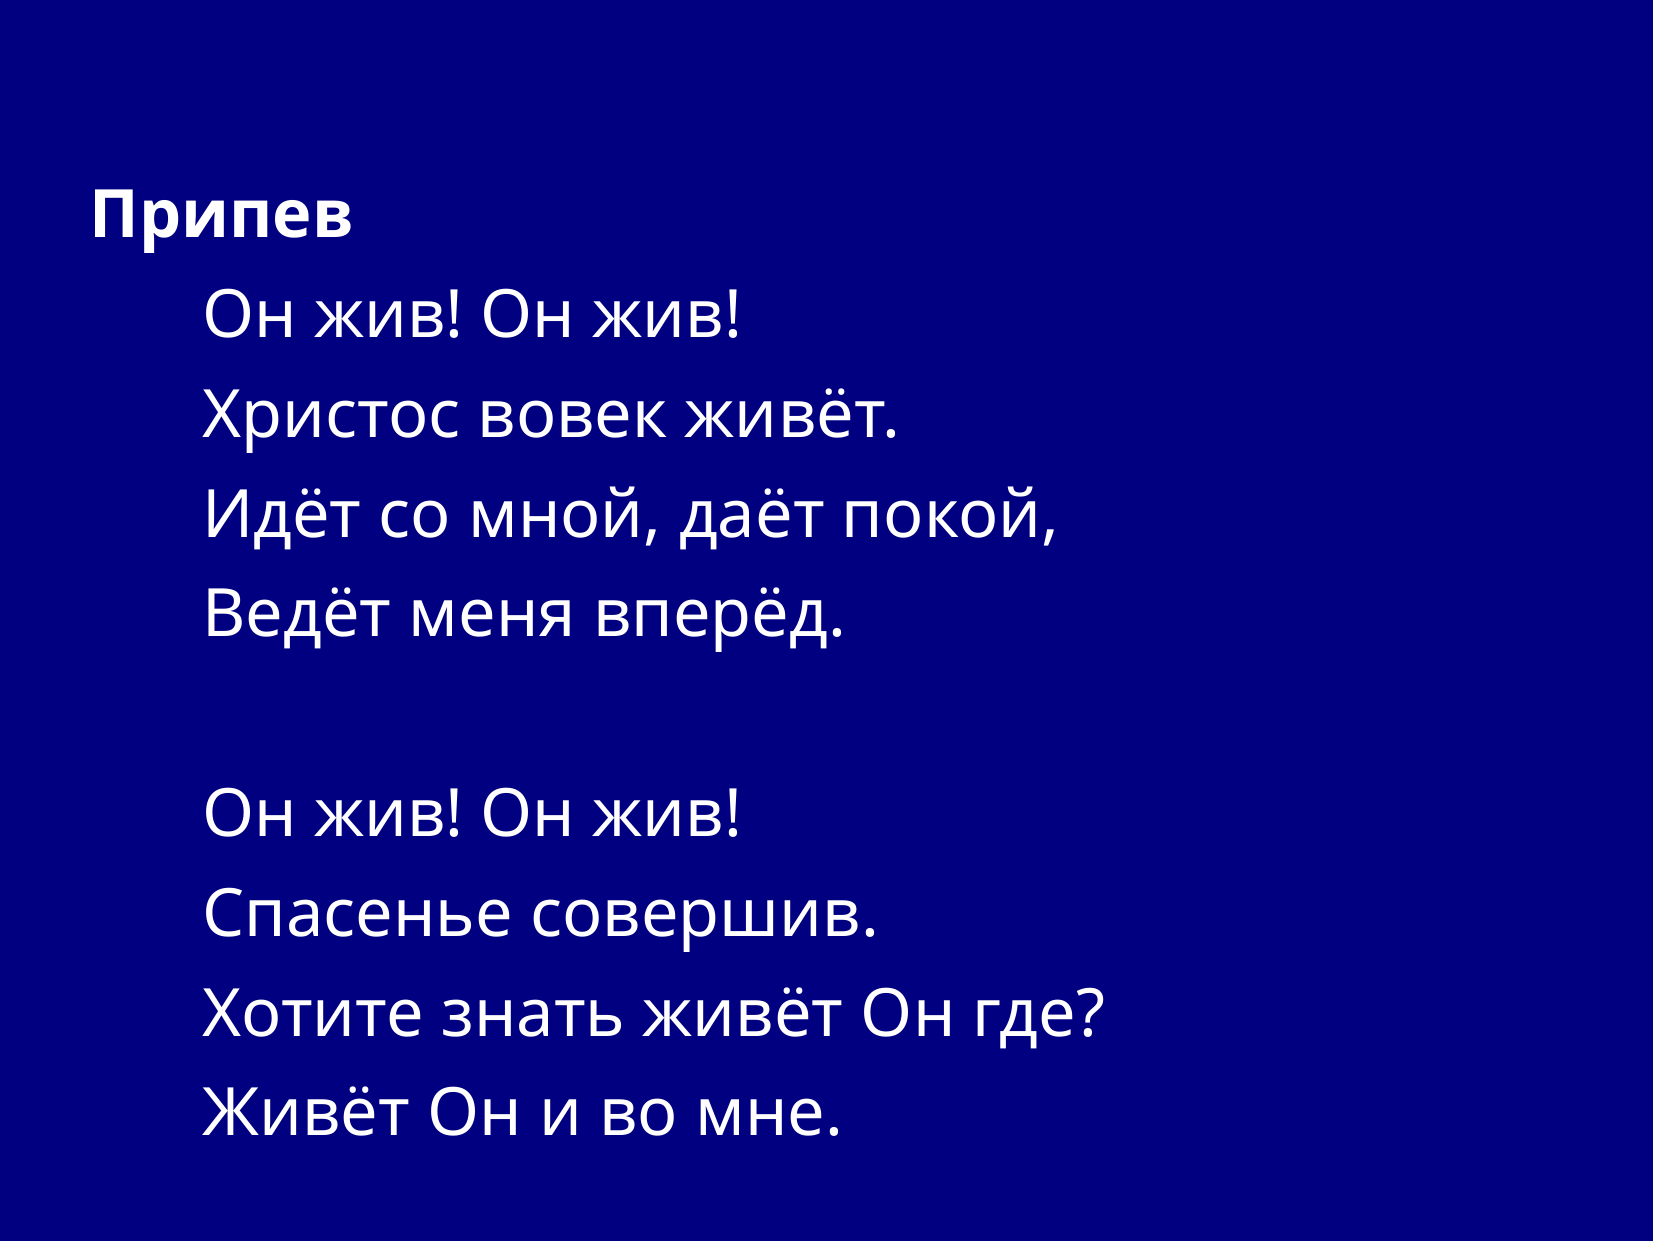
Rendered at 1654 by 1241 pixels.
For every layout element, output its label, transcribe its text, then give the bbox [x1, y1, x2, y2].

text_box Припев Он жив! Он жив! Христос вовек живёт. Идёт со мной, даёт покой, Ведёт меня вперёд. Он жив! Он жив! Спасенье совершив. Хотите знать живёт Он где? Живёт Он и во мне. [75, 150, 1576, 1163]
